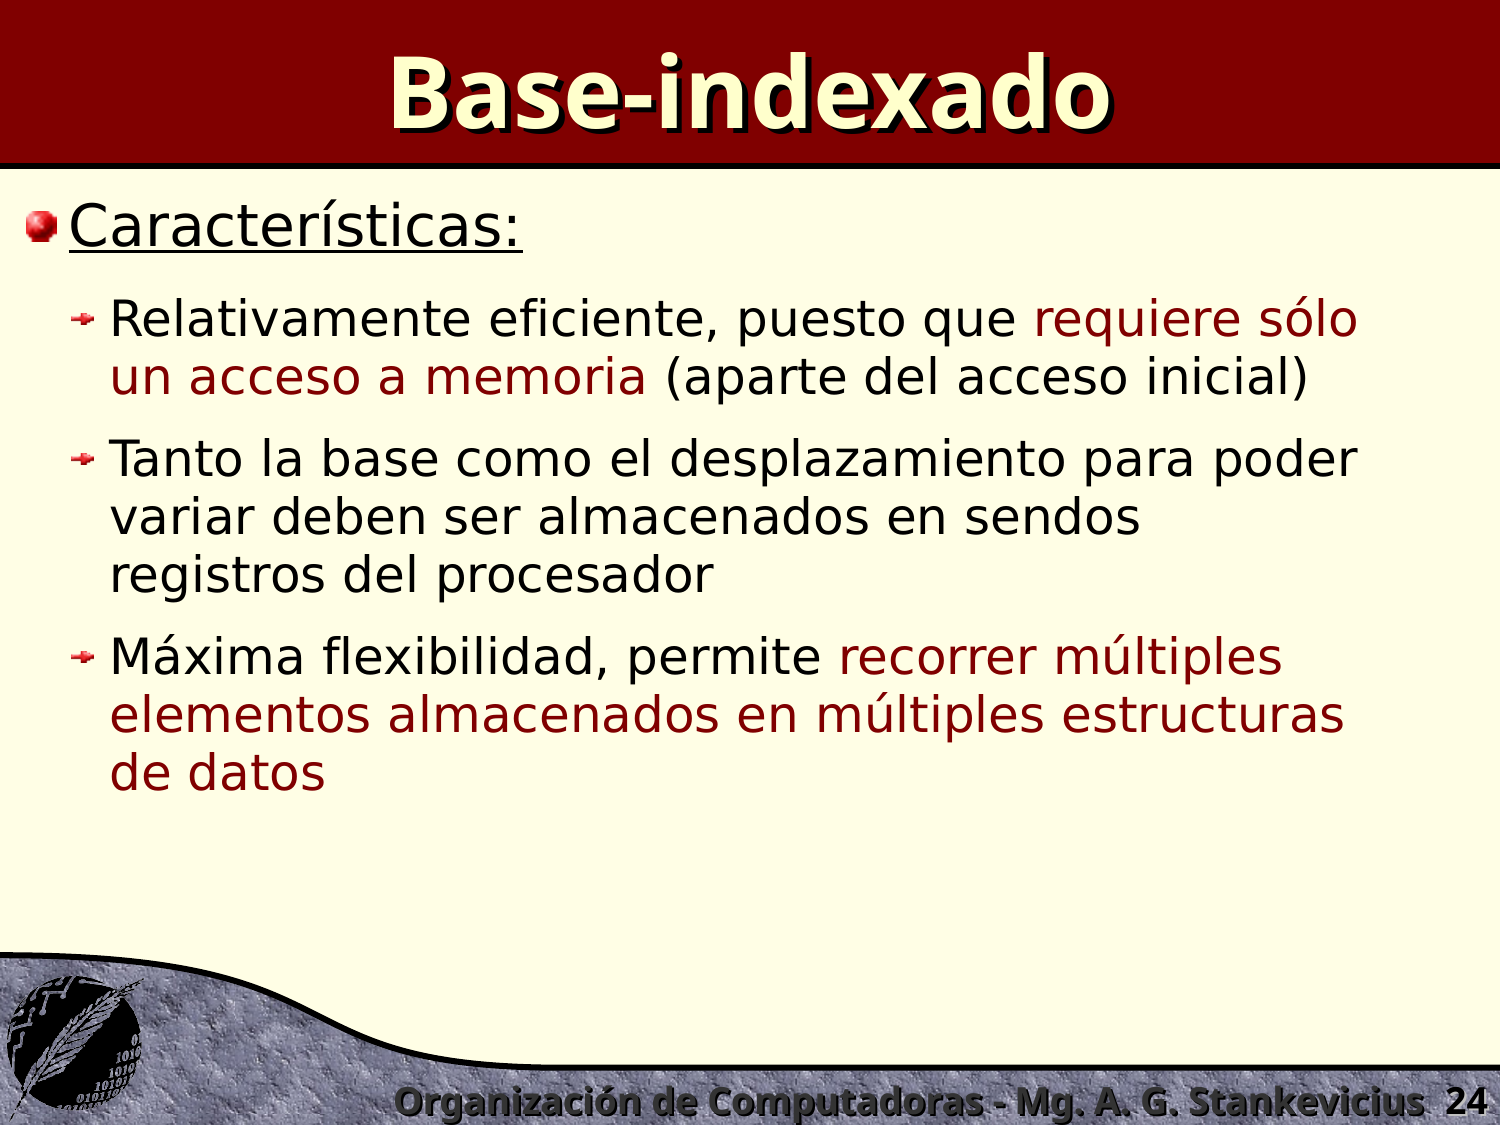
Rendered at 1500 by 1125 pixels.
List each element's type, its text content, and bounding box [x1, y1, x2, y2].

picture [802, 1100, 806, 1110]
title Base-indexado [15, 5, 1485, 160]
picture [0, 959, 1500, 1125]
picture [1058, 1100, 1065, 1110]
list Características: Relativamente eficiente, puesto que requiere sólo un acceso a memoria (aparte del acceso inicial) Tanto la base como el desplazamiento para poder variar deben ser almacenados en sendos registros del procesador Máxima flexibilidad, permite recorrer múltiples elementos almacenados en múltiples estructuras de datos [11, 192, 1486, 935]
picture [448, 1100, 455, 1110]
